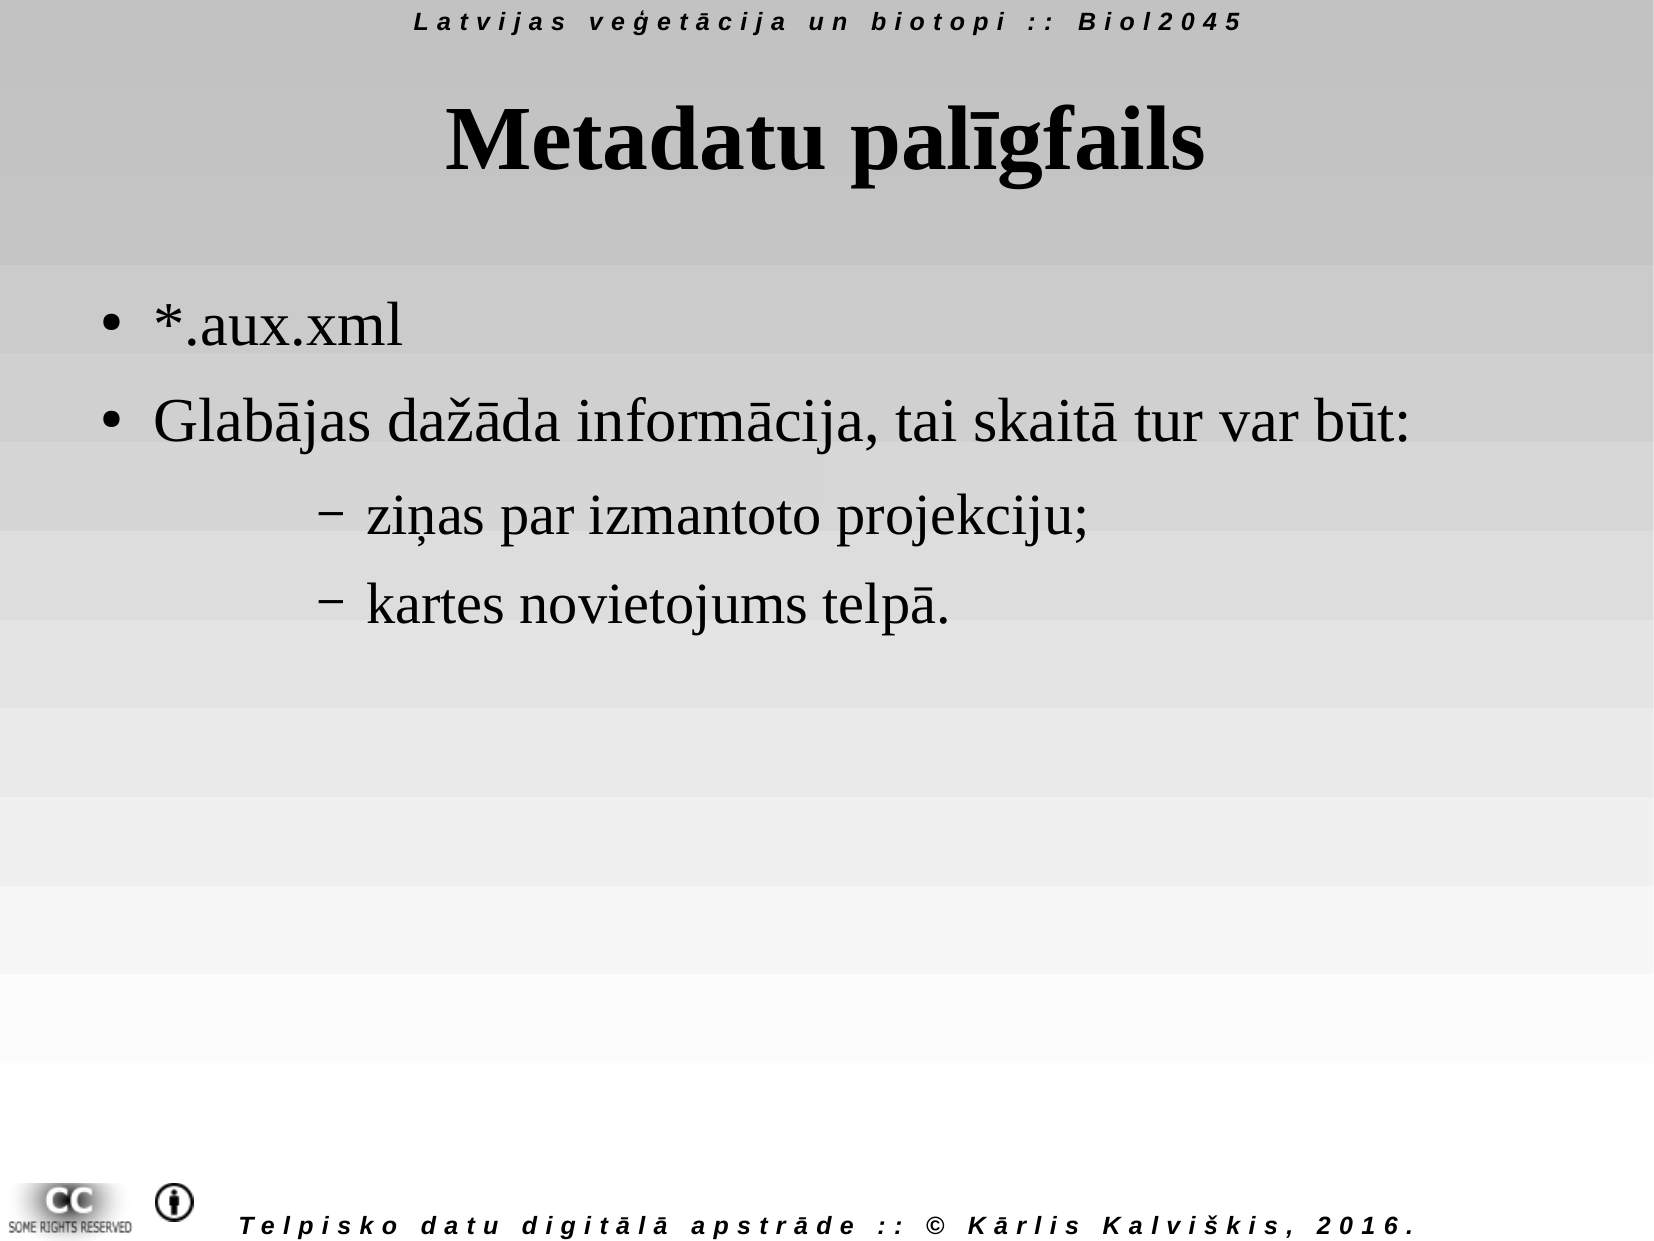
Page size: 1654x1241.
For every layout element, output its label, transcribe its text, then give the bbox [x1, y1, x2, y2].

title Metadatu palīgfails [29, 43, 1625, 234]
list *.aux.xml Glabājas dažāda informācija, tai skaitā tur var būt: ziņas par izmantoto projekciju; kartes novietojums telpā. [82, 289, 1571, 1113]
picture [0, 0, 1654, 1241]
